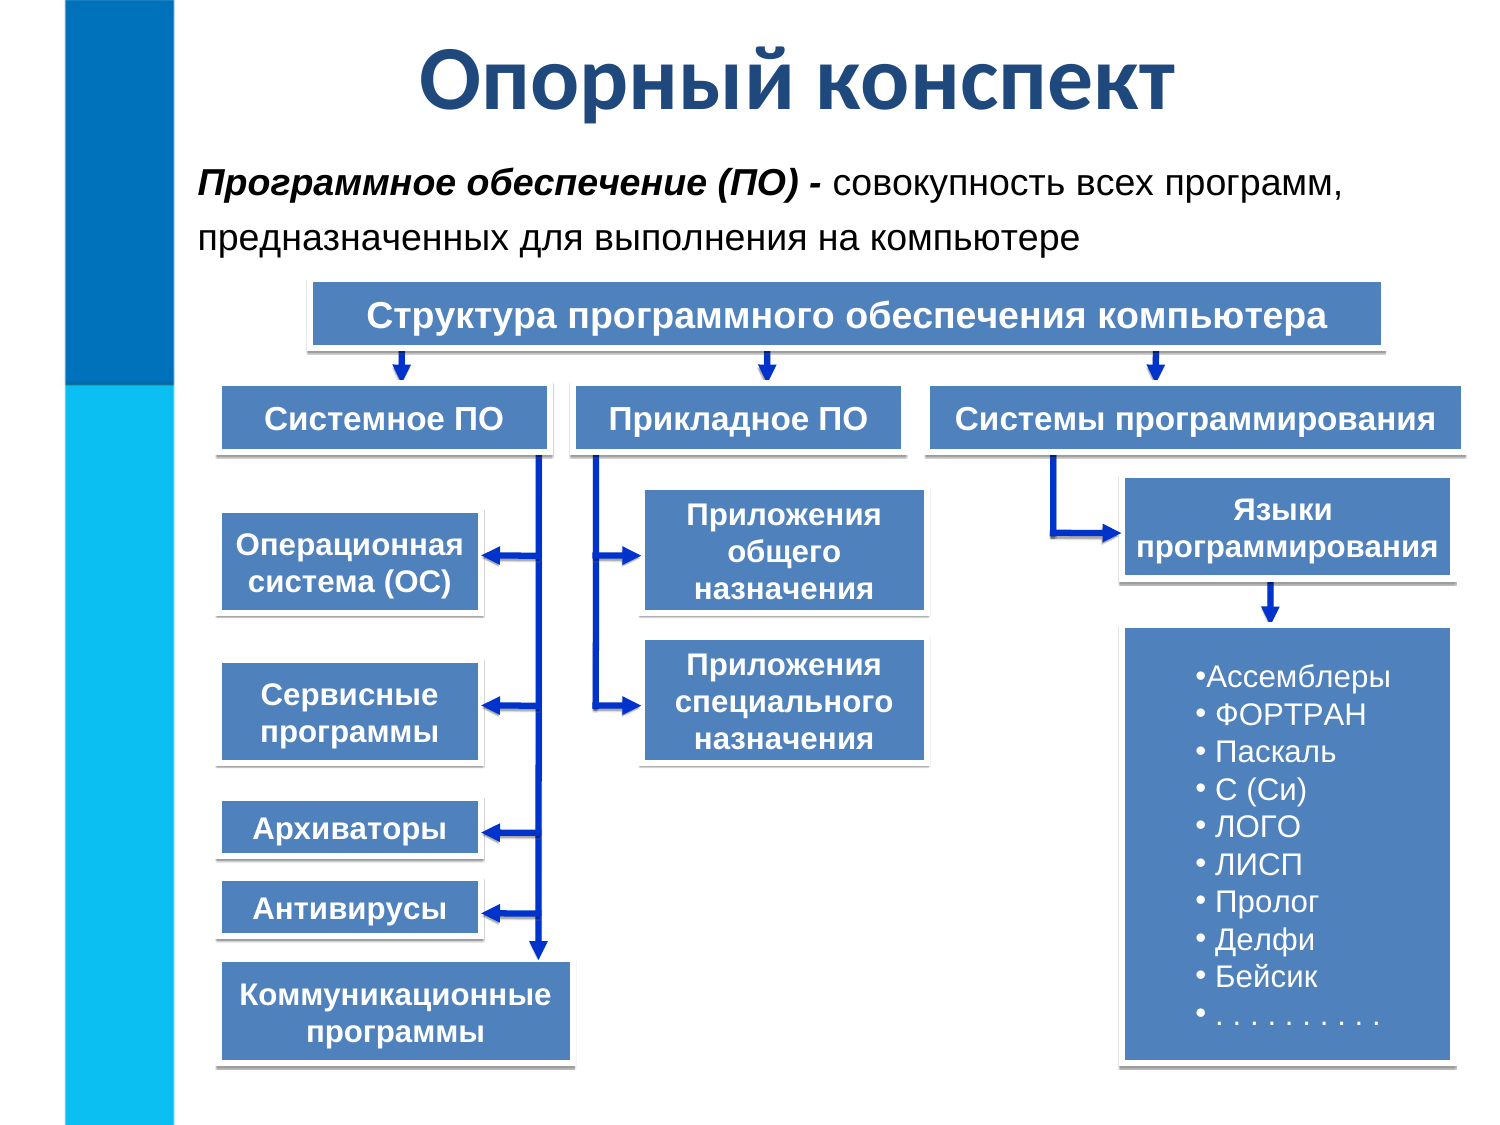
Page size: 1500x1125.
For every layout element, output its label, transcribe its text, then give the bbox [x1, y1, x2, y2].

text_box Операционная система (ОС) [218, 509, 482, 614]
text_box Сервисные программы [218, 659, 482, 764]
text_box Системное ПО [218, 382, 550, 452]
text_box Опорный конспект [171, 30, 1425, 135]
text_box Прикладное ПО [572, 382, 905, 452]
text_box Структура программного обеспечения компьютера [309, 279, 1385, 349]
picture [0, 0, 1500, 1125]
text_box Коммуникационные программы [218, 959, 573, 1063]
text_box Приложения специального назначения [641, 636, 928, 764]
text_box Антивирусы [218, 878, 482, 937]
text_box Программное обеспечение (ПО) - совокупность всех программ, предназначенных для выполнения на компьютере [183, 137, 1459, 279]
text_box Ассемблеры ФОРТРАН Паскаль С (Си) ЛОГО ЛИСП Пролог Делфи Бейсик . . . . . . . . . . [1121, 624, 1454, 1063]
text_box Системы программирования [927, 382, 1465, 452]
text_box Приложения общего назначения [641, 486, 928, 614]
text_box Языки программирования [1121, 474, 1454, 579]
text_box Архиваторы [218, 797, 482, 856]
